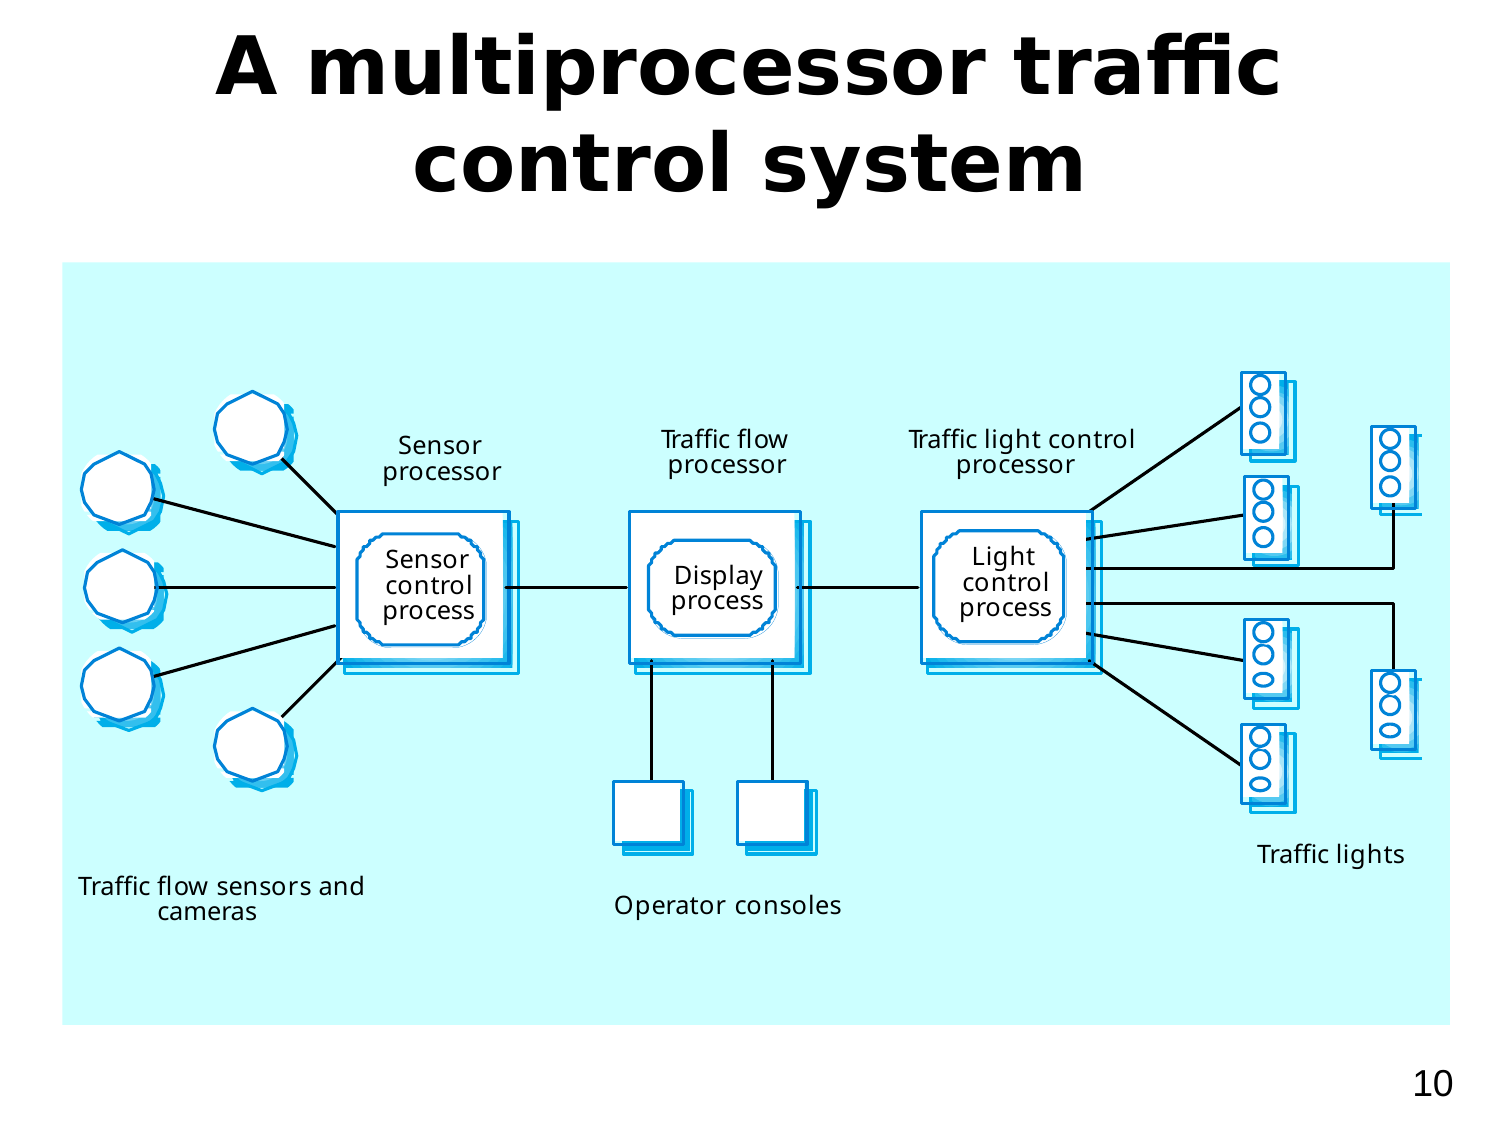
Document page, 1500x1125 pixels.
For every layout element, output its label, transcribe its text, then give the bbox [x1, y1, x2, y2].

picture [74, 369, 1425, 931]
title A multiprocessor traffic control system [75, 44, 1425, 177]
text_box [62, 262, 1450, 1025]
